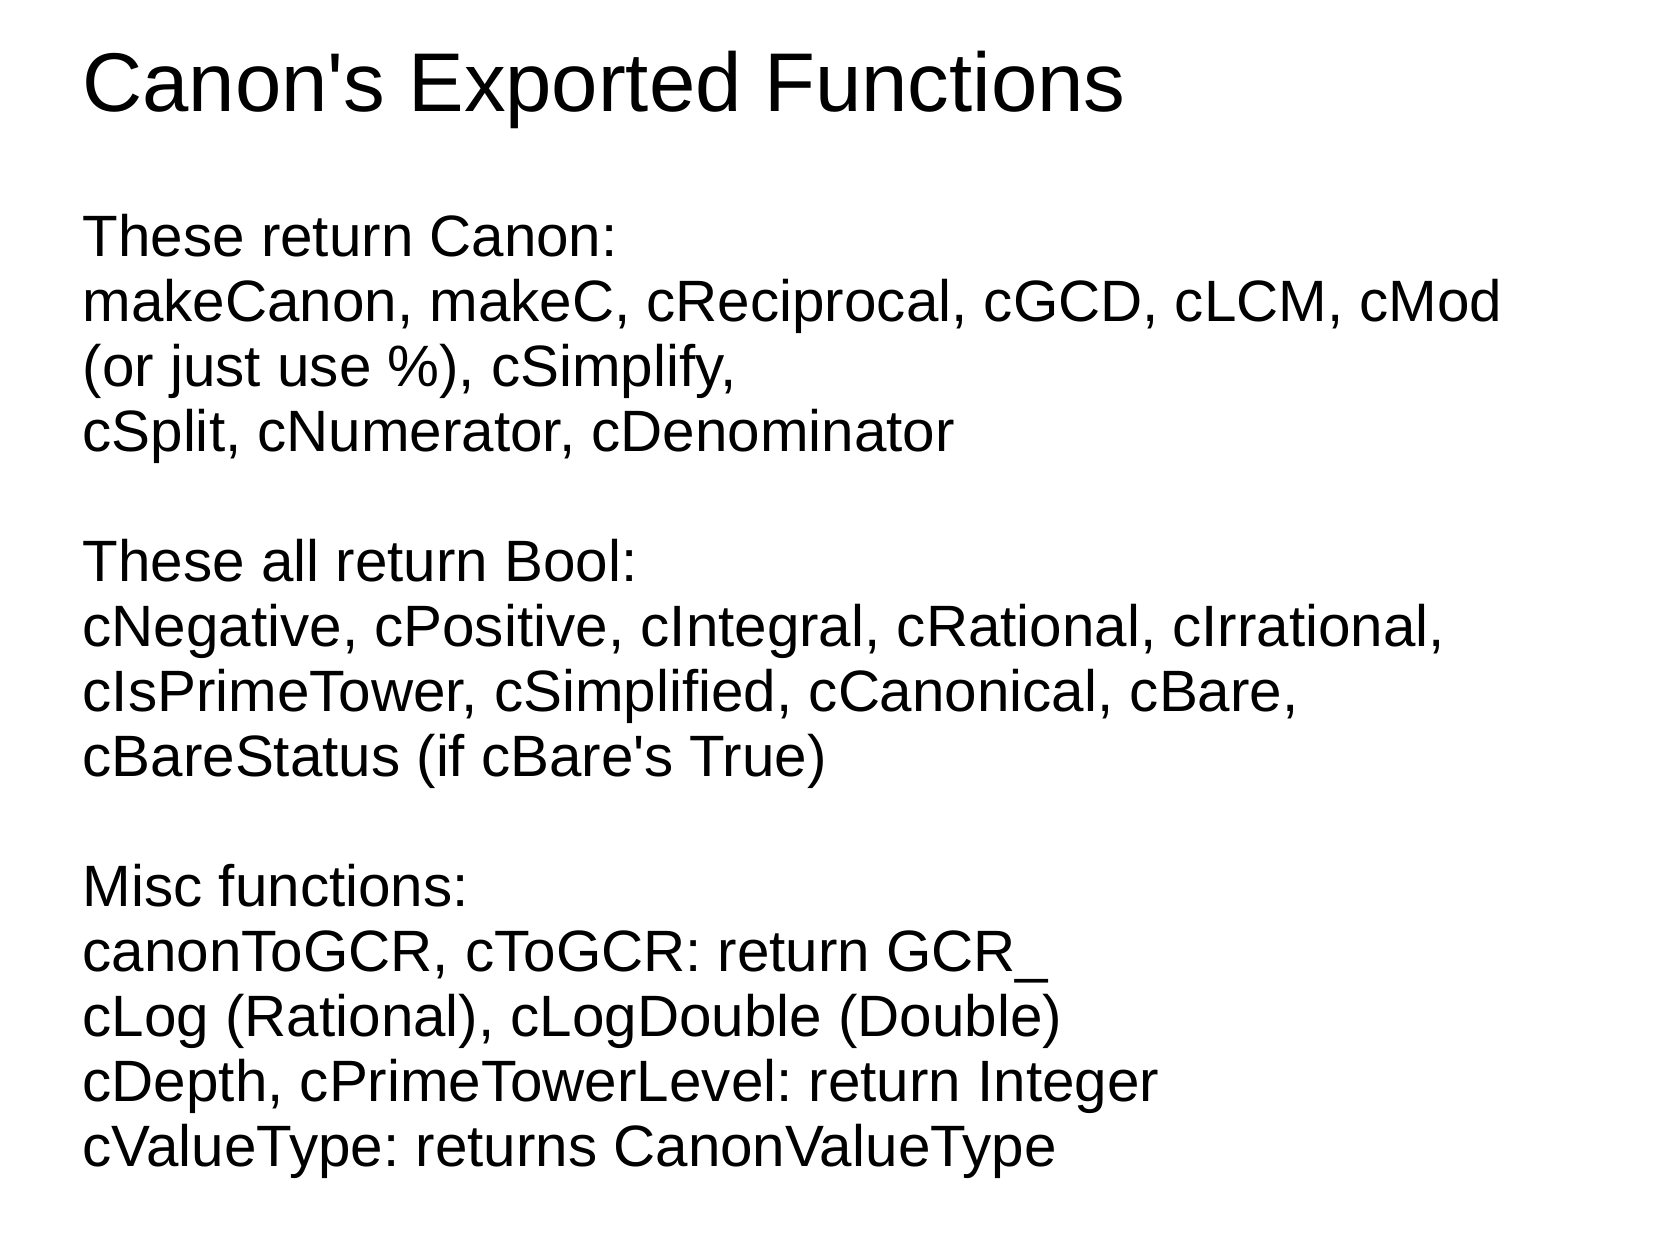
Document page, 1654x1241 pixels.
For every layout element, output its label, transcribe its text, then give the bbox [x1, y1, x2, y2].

subtitle Canon's Exported Functions These return Canon: makeCanon, makeC, cReciprocal, cGCD, cLCM, cMod (or just use %), cSimplify, cSplit, cNumerator, cDenominator These all return Bool: cNegative, cPositive, cIntegral, cRational, cIrrational, cIsPrimeTower, cSimplified, cCanonical, cBare, cBareStatus (if cBare's True) Misc functions: canonToGCR, cToGCR: return GCR_ cLog (Rational), cLogDouble (Double) cDepth, cPrimeTowerLevel: return Integer cValueType: returns CanonValueType [82, 35, 1571, 1180]
